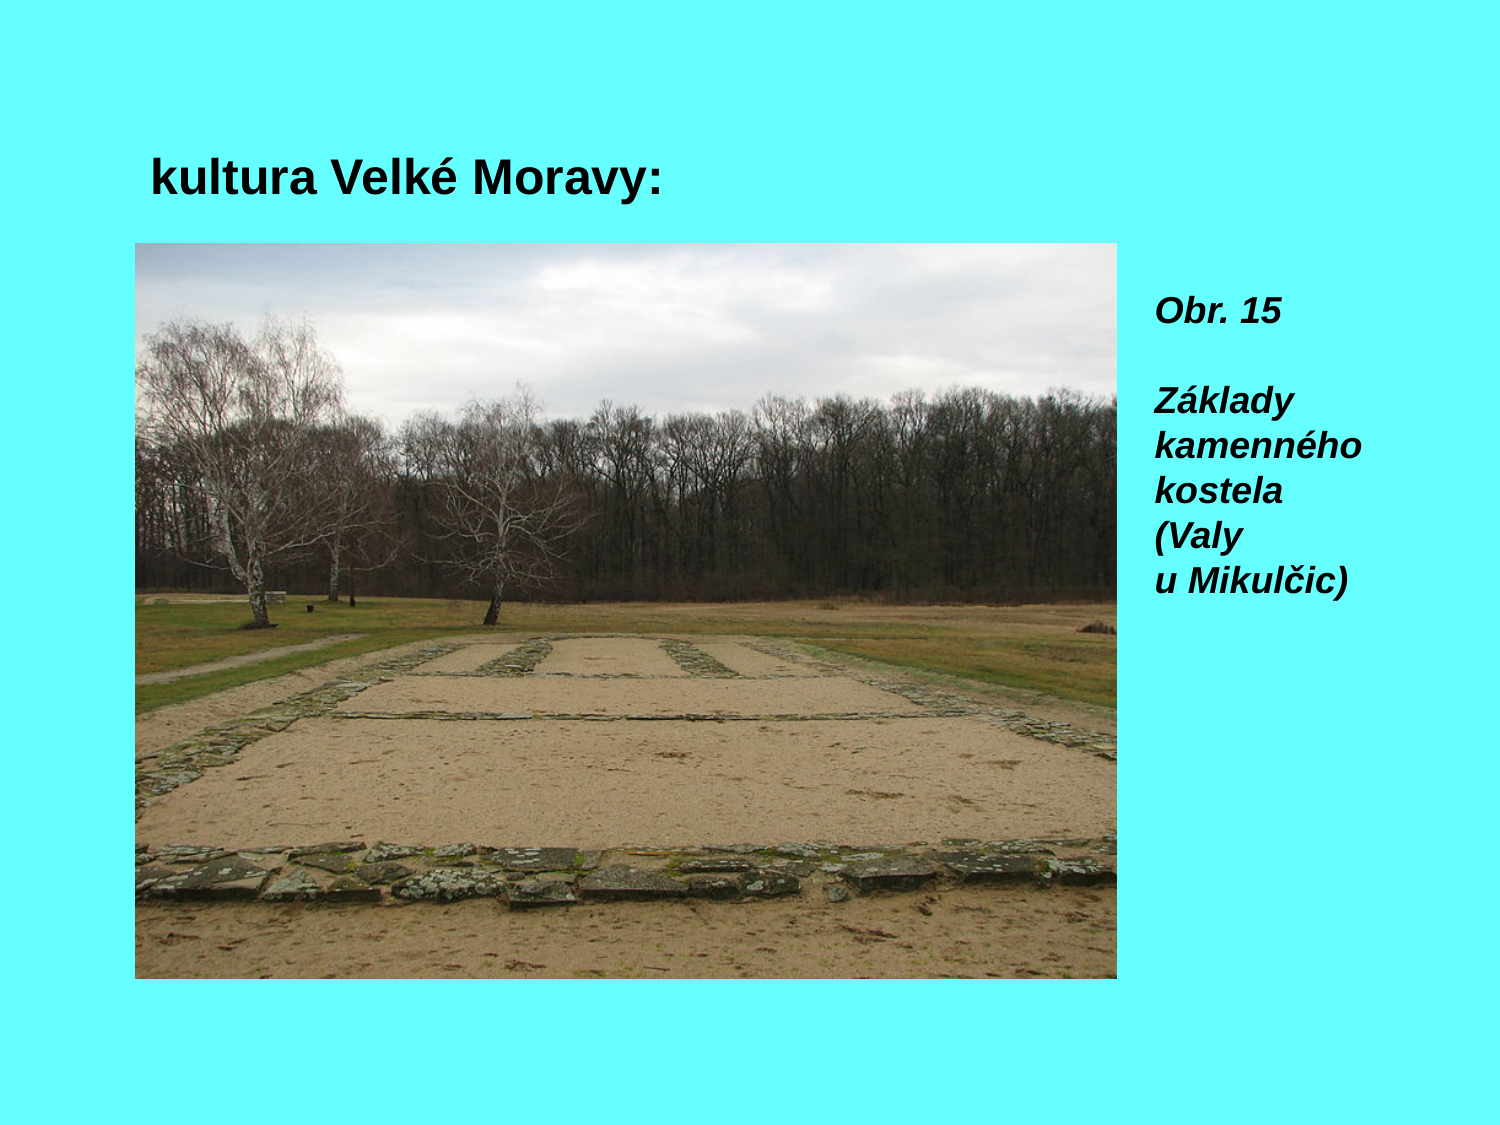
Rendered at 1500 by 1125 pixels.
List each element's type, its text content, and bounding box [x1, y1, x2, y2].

text_box Obr. 15 Základy kamenného kostela (Valy u Mikulčic) [1139, 278, 1388, 610]
text_box kultura Velké Moravy: [135, 137, 703, 213]
picture [135, 243, 1117, 979]
